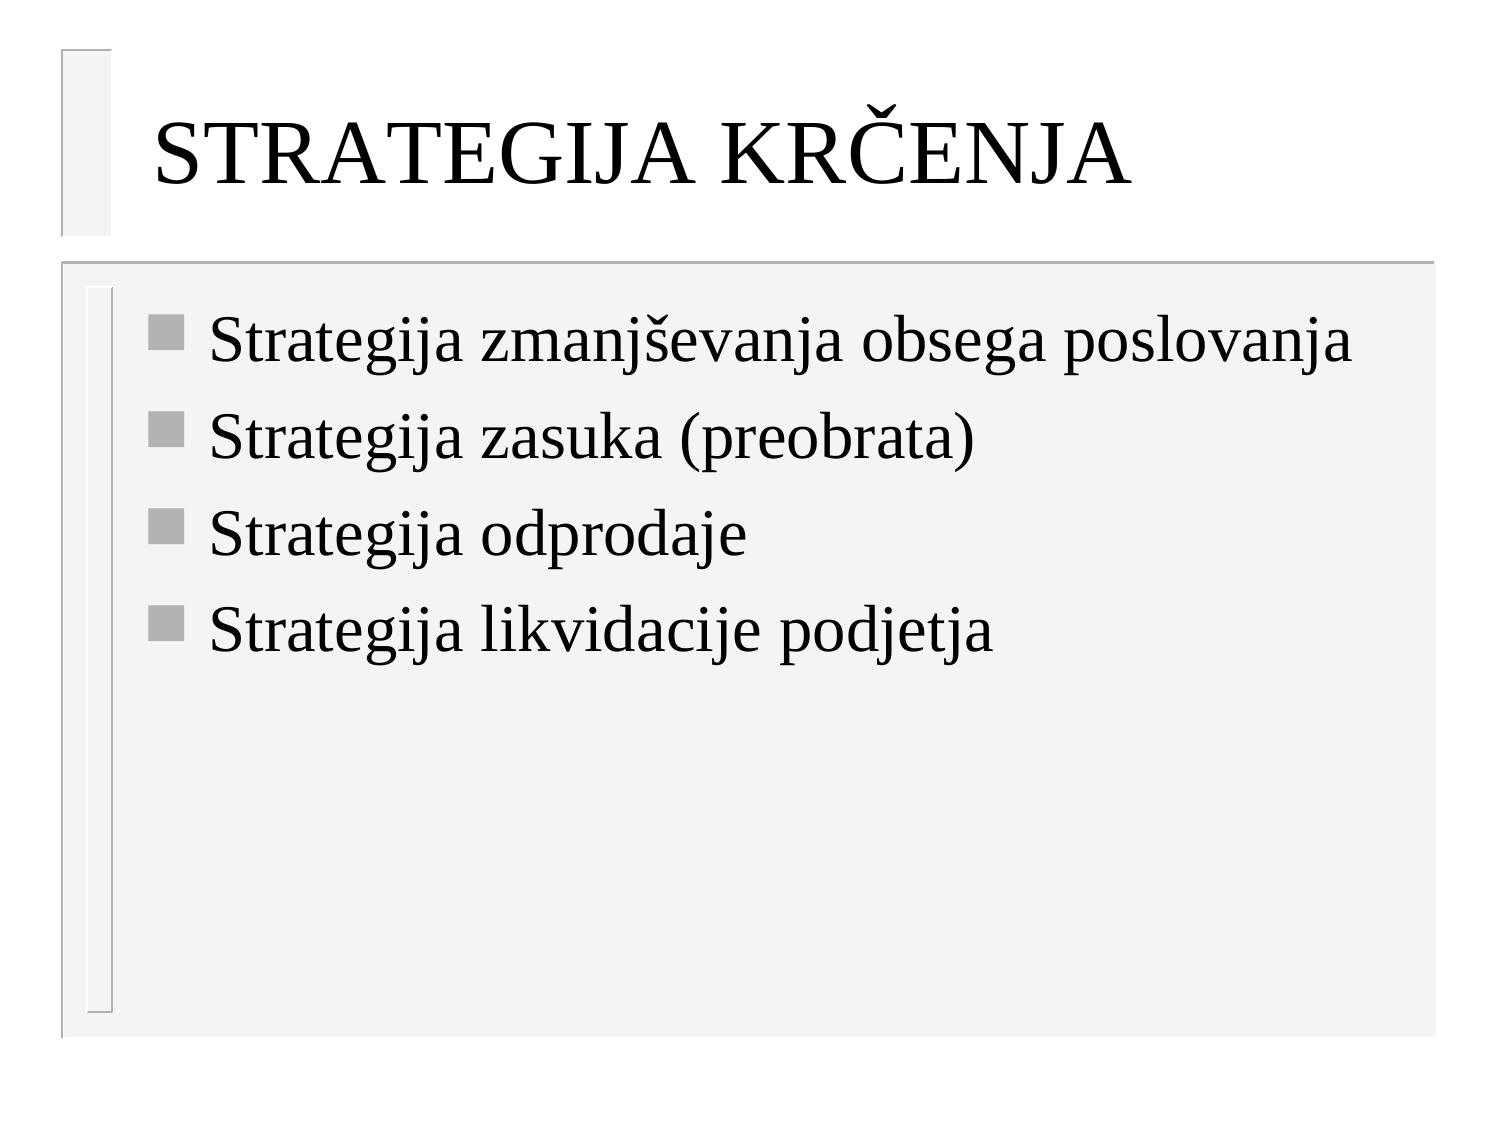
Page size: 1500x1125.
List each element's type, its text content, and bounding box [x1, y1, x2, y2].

list Strategija zmanjševanja obsega poslovanja Strategija zasuka (preobrata) Strategija odprodaje Strategija likvidacije podjetja [137, 287, 1413, 963]
title STRATEGIJA KRČENJA [137, 56, 1413, 238]
